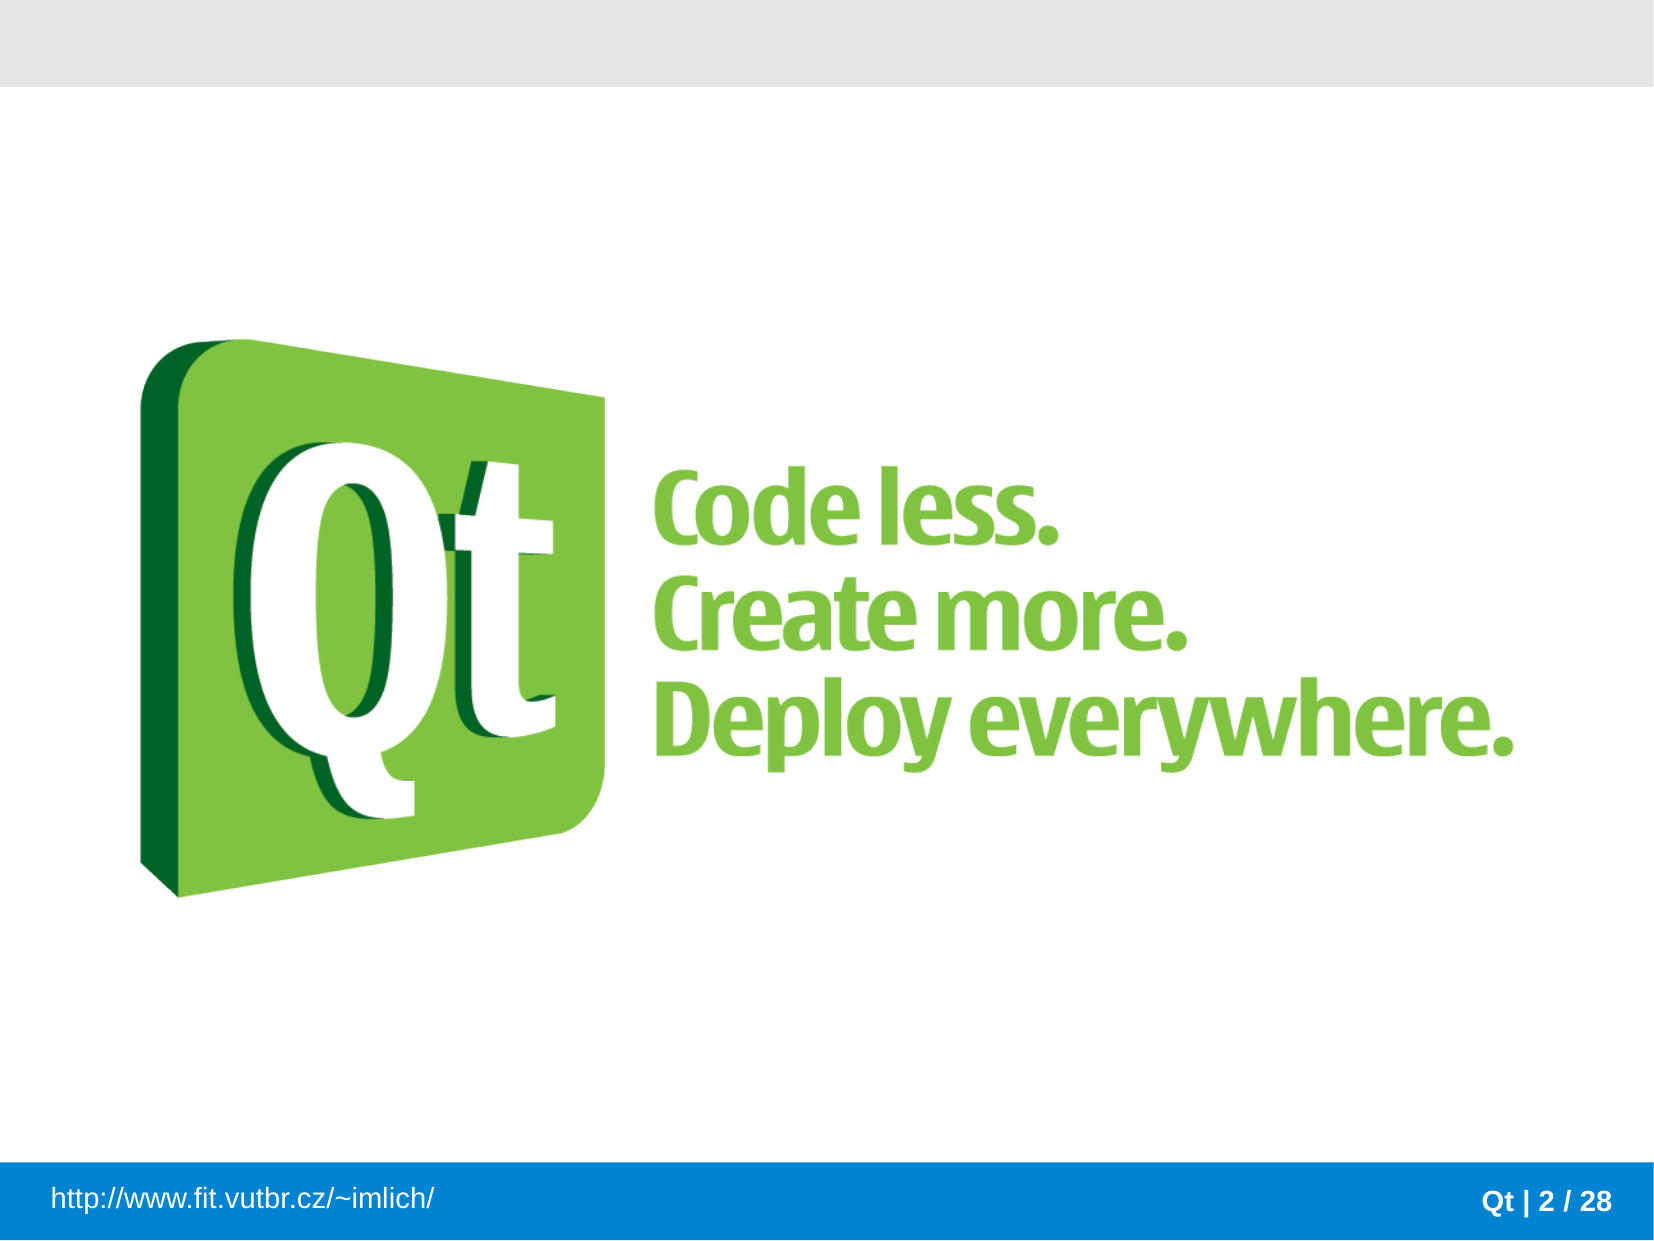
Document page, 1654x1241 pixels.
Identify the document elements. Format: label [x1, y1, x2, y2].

picture [38, 219, 1616, 1008]
